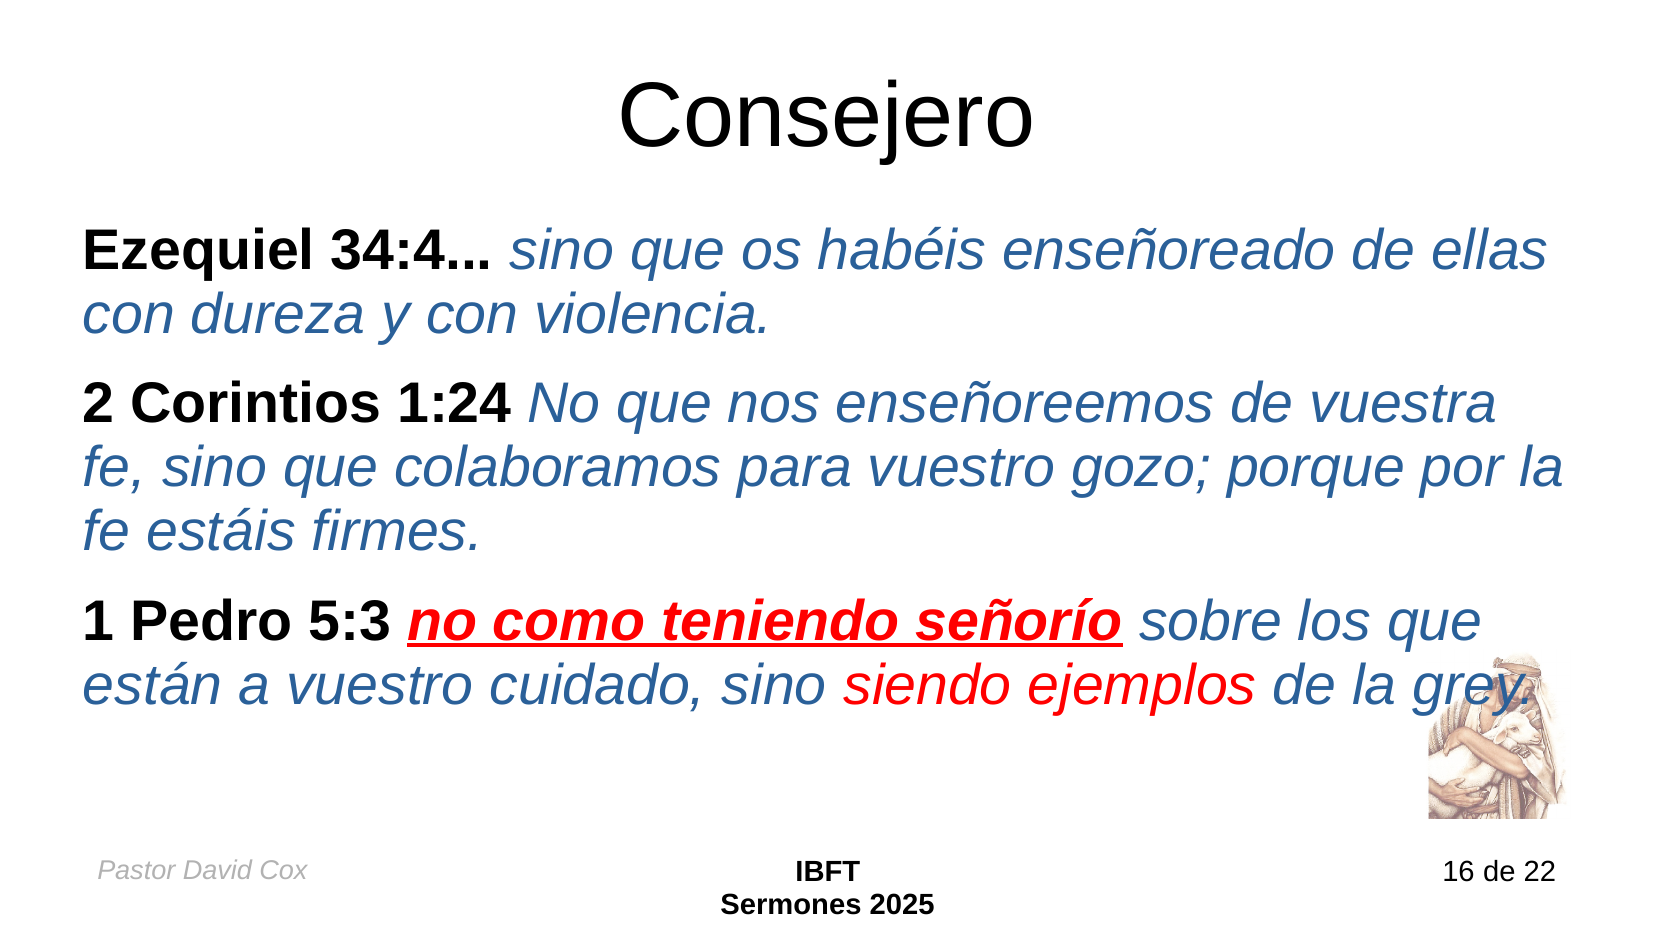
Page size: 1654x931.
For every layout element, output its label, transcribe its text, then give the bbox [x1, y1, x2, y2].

title Consejero [82, 37, 1571, 193]
picture [1426, 758, 1571, 819]
list Ezequiel 34:4... sino que os habéis enseñoreado de ellas con dureza y con violencia. 2 Corintios 1:24 No que nos enseñoreemos de vuestra fe, sino que colaboramos para vuestro gozo; porque por la fe estáis firmes. 1 Pedro 5:3 no como teniendo señorío sobre los que están a vuestro cuidado, sino siendo ejemplos de la grey. [82, 217, 1571, 758]
